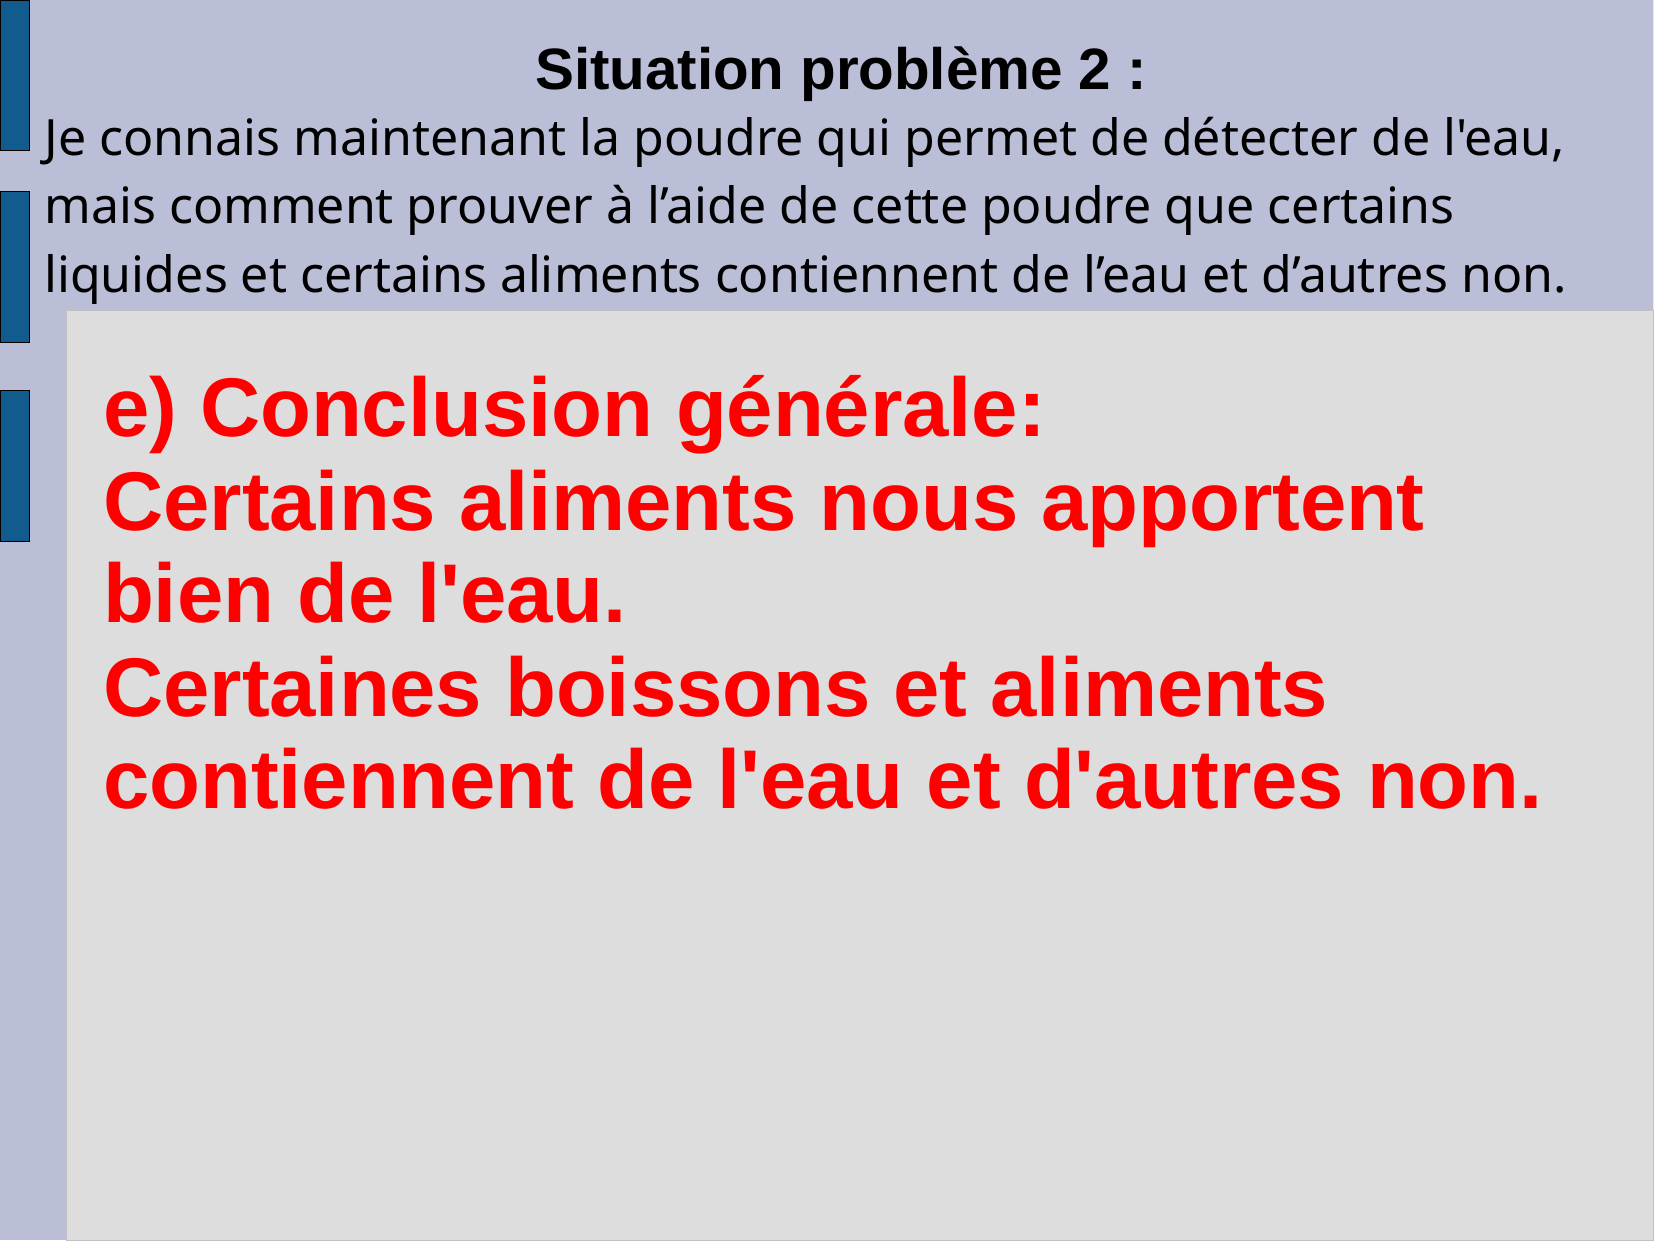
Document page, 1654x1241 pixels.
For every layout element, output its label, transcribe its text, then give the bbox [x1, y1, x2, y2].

text_box e) Conclusion générale: Certains aliments nous apportent bien de l'eau. Certaines boissons et aliments contiennent de l'eau et d'autres non. [88, 354, 1625, 835]
text_box Situation problème 2 : Je connais maintenant la poudre qui permet de détecter de l'eau, mais comment prouver à l’aide de cette poudre que certains liquides et certains aliments contiennent de l’eau et d’autres non. [29, 29, 1654, 321]
